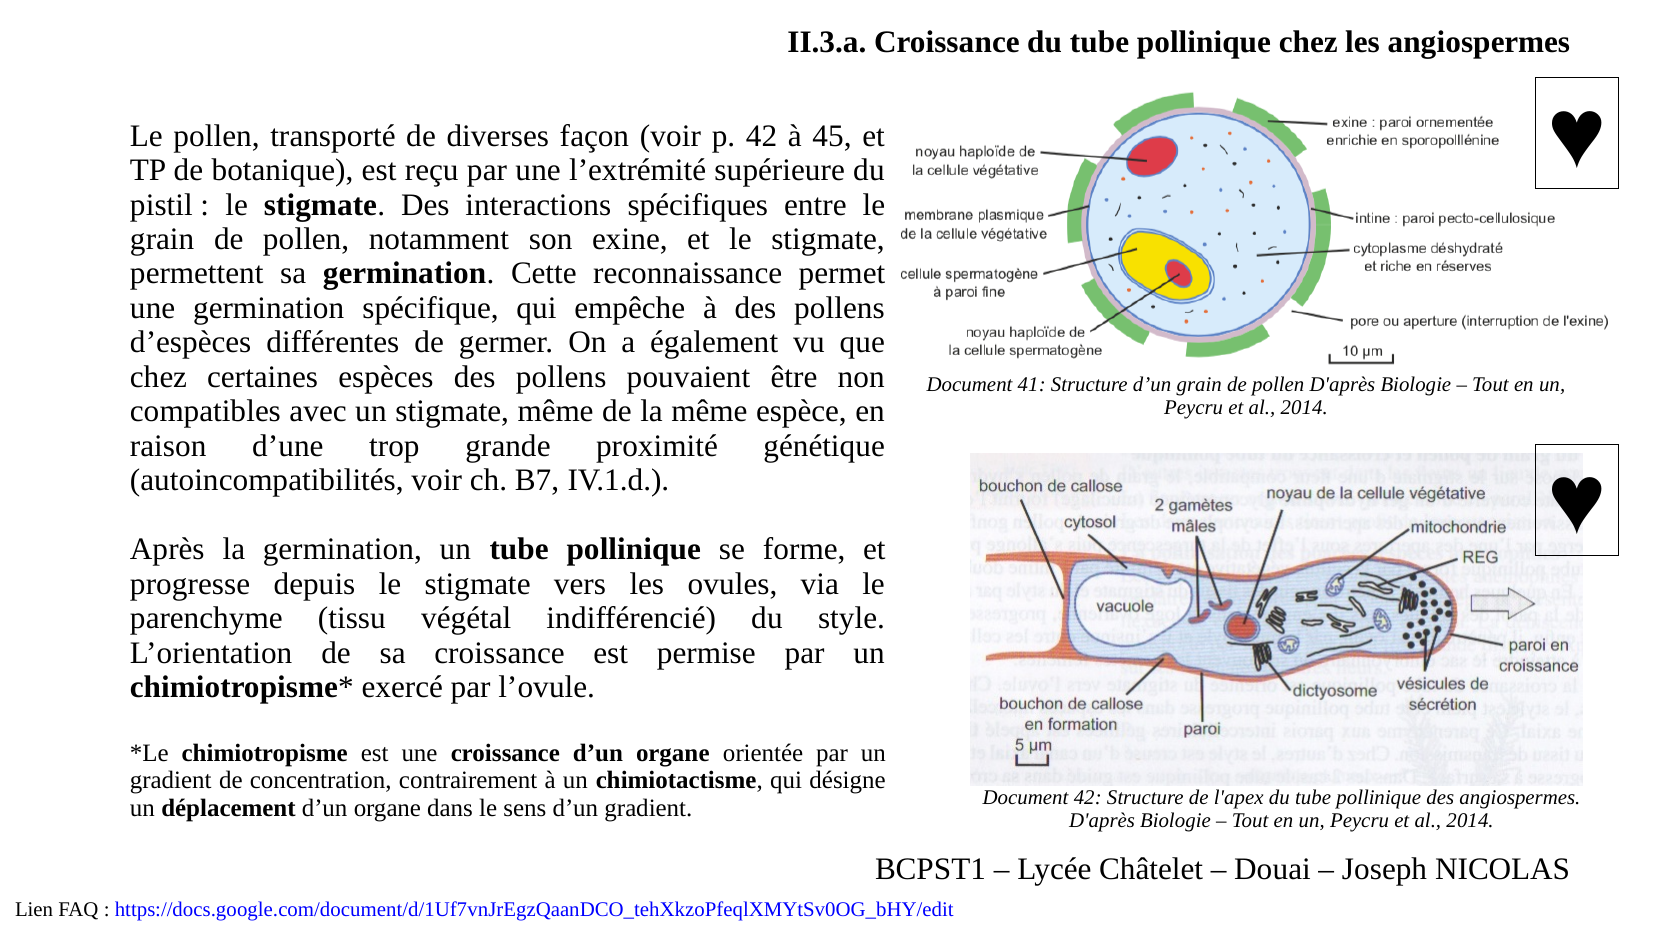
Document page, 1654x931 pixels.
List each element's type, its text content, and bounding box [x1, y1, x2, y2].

picture [970, 453, 1583, 786]
text_box II.3.a. Croissance du tube pollinique chez les angiospermes [165, 5, 1572, 78]
text_box ♥ [1535, 444, 1619, 556]
text_box Lien FAQ : https://docs.google.com/document/d/1Uf7vnJrEgzQaanDCO_tehXkzoPfeqlXMYtSv0OG_bHY/edit [0, 897, 993, 931]
picture [885, 67, 1614, 367]
text_box Document 41: Structure d’un grain de pollen D'après Biologie – Tout en un, Peycru et al., 2014. [909, 366, 1583, 426]
text_box Le pollen, transporté de diverses façon (voir p. 42 à 45, et TP de botanique), est reçu par une l’extrémité supérieure du pistil : le stigmate. Des interactions spécifiques entre le grain de pollen, notamment son exine, et le stigmate, permettent sa germination. Cette reconnaissance permet une germination spécifique, qui empêche à des pollens d’espèces différentes de germer. On a également vu que chez certaines espèces des pollens pouvaient être non compatibles avec un stigmate, même de la même espèce, en raison d’une trop grande proximité génétique (autoincompatibilités, voir ch. B7, IV.1.d.). Après la germination, un tube pollinique se forme, et progresse depuis le stigmate vers les ovules, via le parenchyme (tissu végétal indifférencié) du style. L’orientation de sa croissance est permise par un chimiotropisme* exercé par l’ovule. *Le chimiotropisme est une croissance d’un organe orientée par un gradient de concentration, contrairement à un chimiotactisme, qui désigne un déplacement d’un organe dans le sens d’un gradient. [129, 118, 886, 823]
text_box Document 42: Structure de l'apex du tube pollinique des angiospermes. D'après Biologie – Tout en un, Peycru et al., 2014. [980, 786, 1583, 839]
text_box BCPST1 – Lycée Châtelet – Douai – Joseph NICOLAS [637, 832, 1571, 905]
text_box ♥ [1535, 77, 1619, 189]
